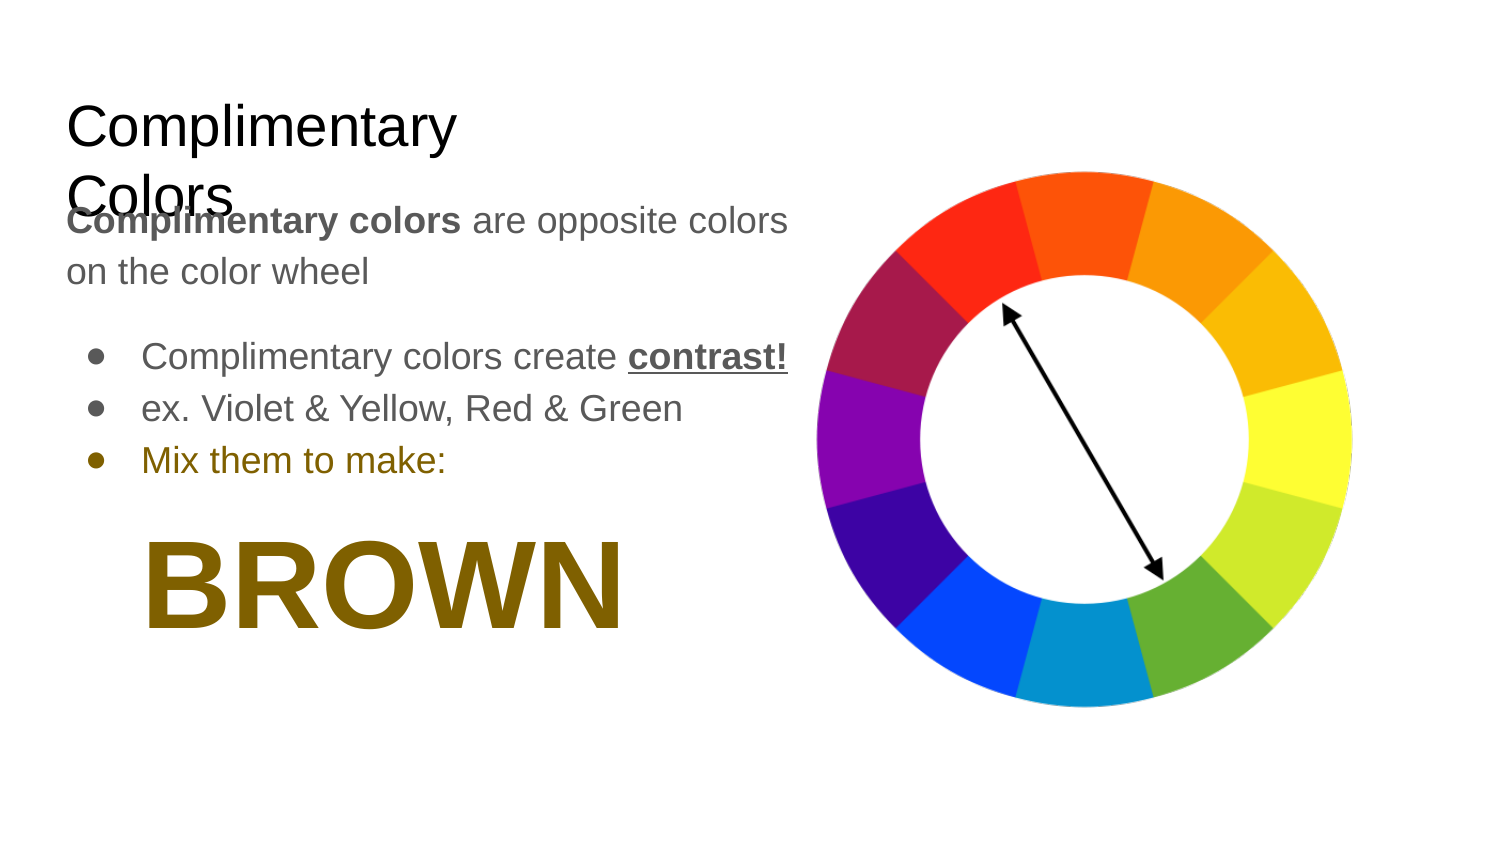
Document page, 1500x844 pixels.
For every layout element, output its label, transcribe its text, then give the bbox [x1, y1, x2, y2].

picture [796, 151, 1373, 728]
list Complimentary colors are opposite colors on the color wheel Complimentary colors create contrast! ex. Violet & Yellow, Red & Green Mix them to make: BROWN [51, 173, 822, 751]
title Complimentary Colors [51, 72, 659, 167]
